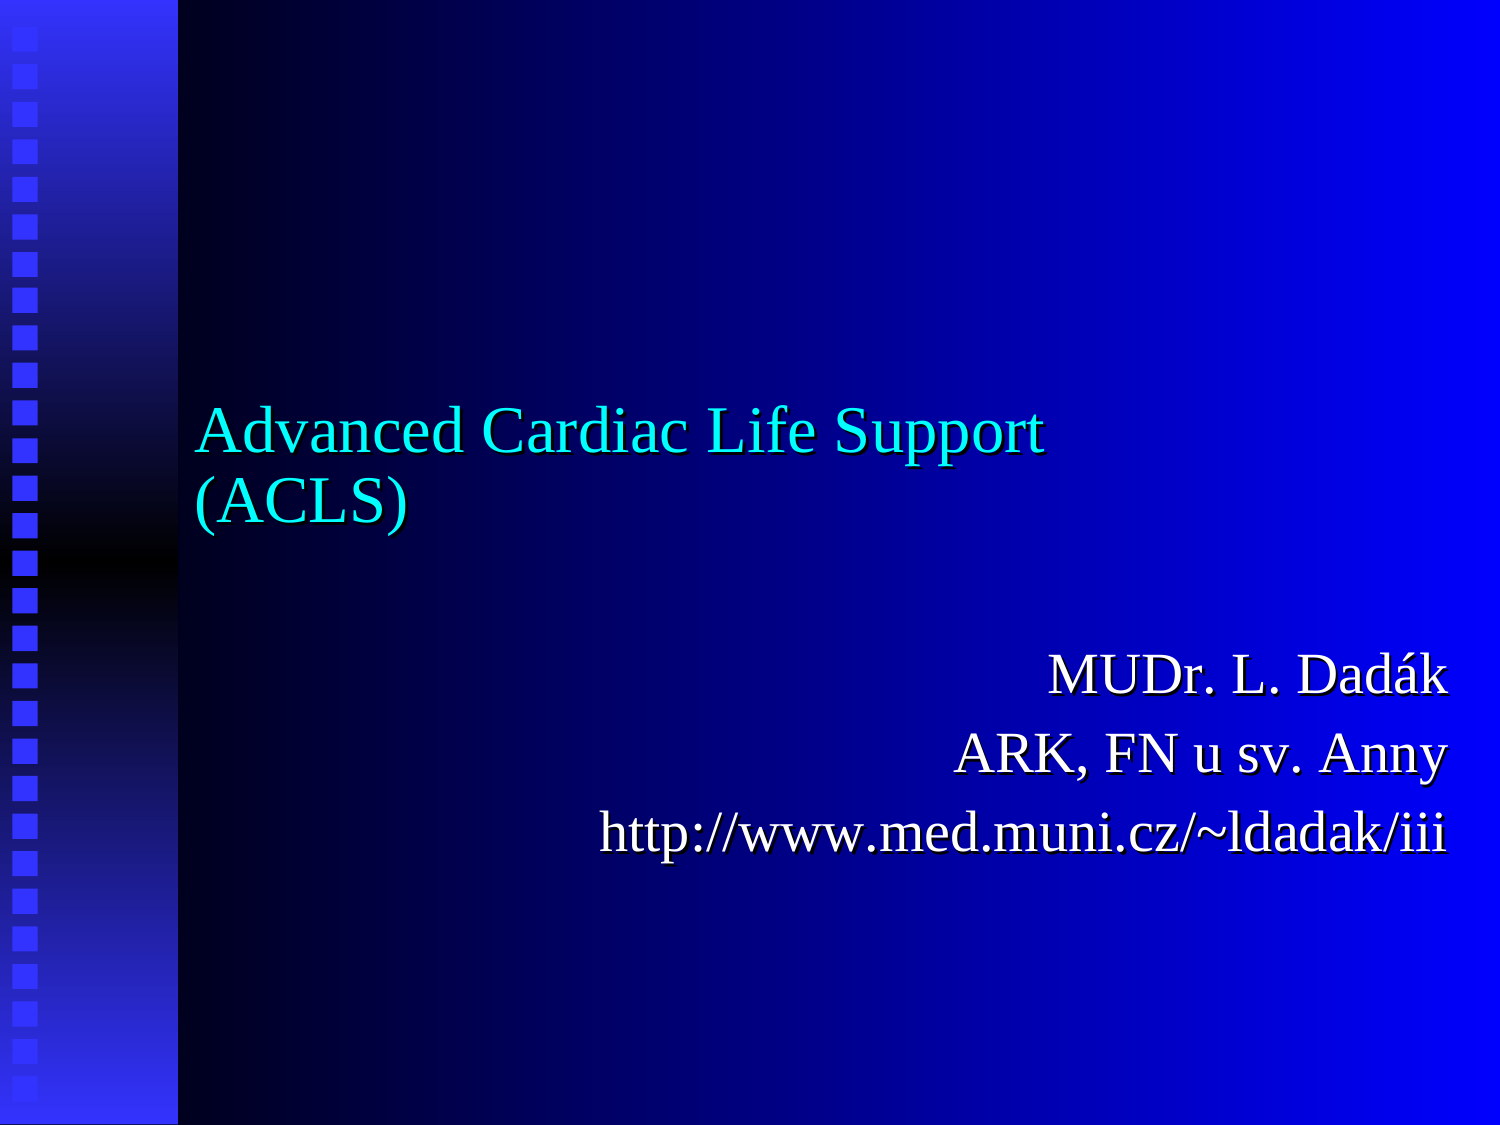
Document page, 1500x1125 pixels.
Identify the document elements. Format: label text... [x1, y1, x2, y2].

title Advanced Cardiac Life Support (ACLS) [179, 372, 1455, 561]
subtitle MUDr. L. Dadák ARK, FN u sv. Anny http://www.med.muni.cz/~ldadak/iii [218, 637, 1464, 926]
